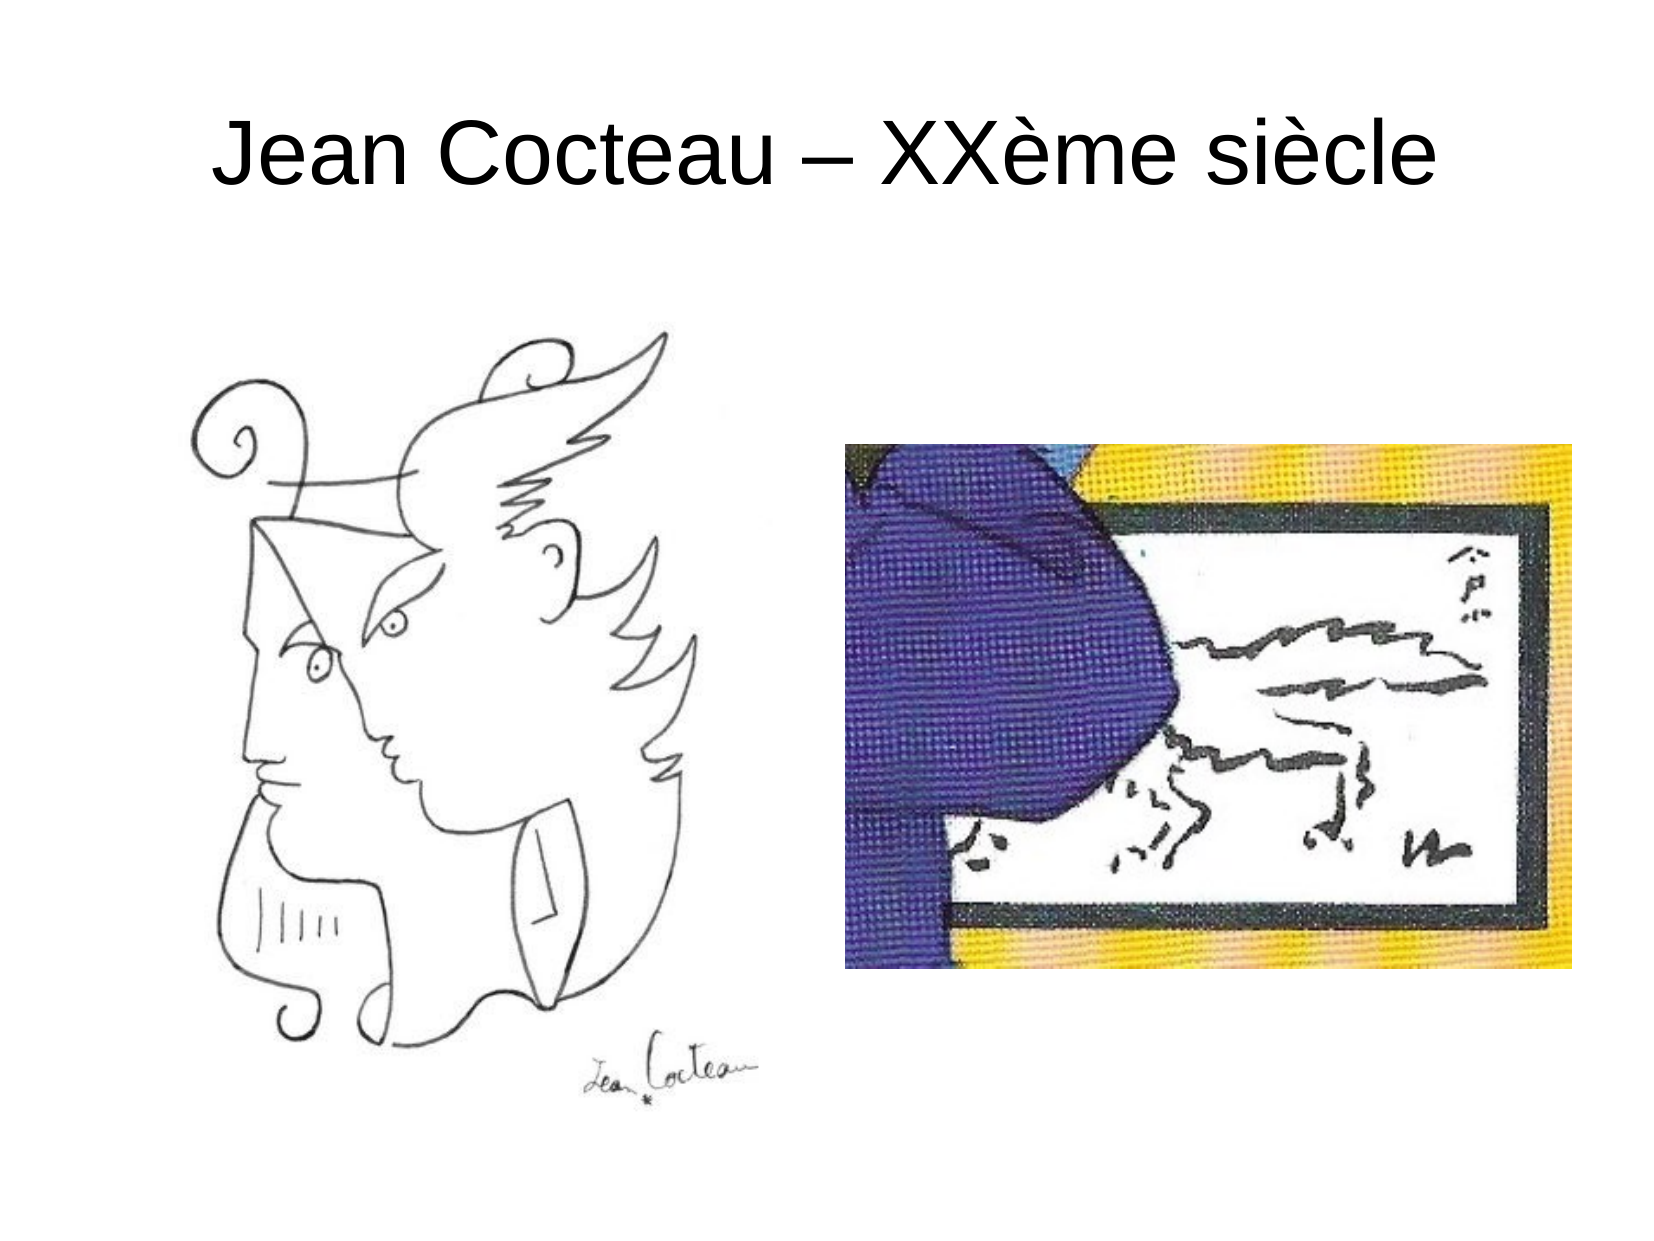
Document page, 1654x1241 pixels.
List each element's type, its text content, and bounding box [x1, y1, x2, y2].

picture [845, 444, 1572, 969]
picture [85, 260, 792, 1134]
title Jean Cocteau – XXème siècle [82, 49, 1571, 257]
